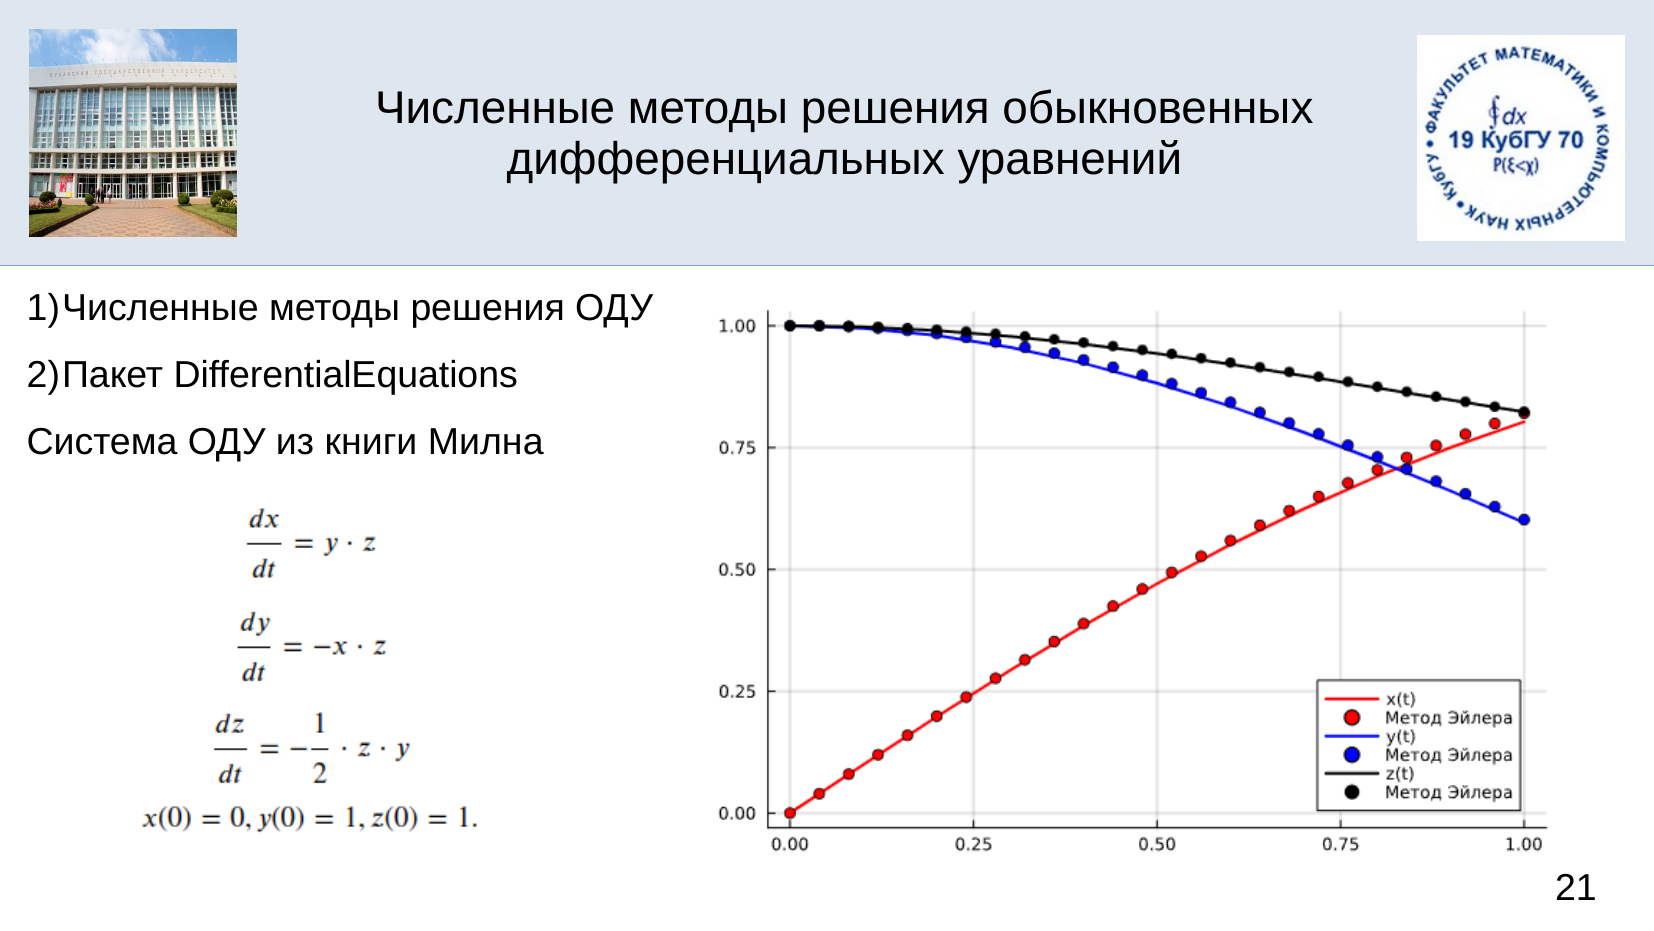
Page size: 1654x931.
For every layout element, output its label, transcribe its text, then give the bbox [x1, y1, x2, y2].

picture [29, 29, 237, 238]
text_box [0, 0, 1654, 265]
picture [94, 501, 532, 838]
text_box <номер> [1540, 859, 1654, 930]
picture [707, 303, 1595, 886]
picture [1417, 35, 1625, 241]
text_box Численные методы решения ОДУ Пакет DifferentialEquations Система ОДУ из книги Милна [11, 279, 1643, 470]
title Численные методы решения обыкновенных дифференциальных уравнений [265, 4, 1388, 262]
